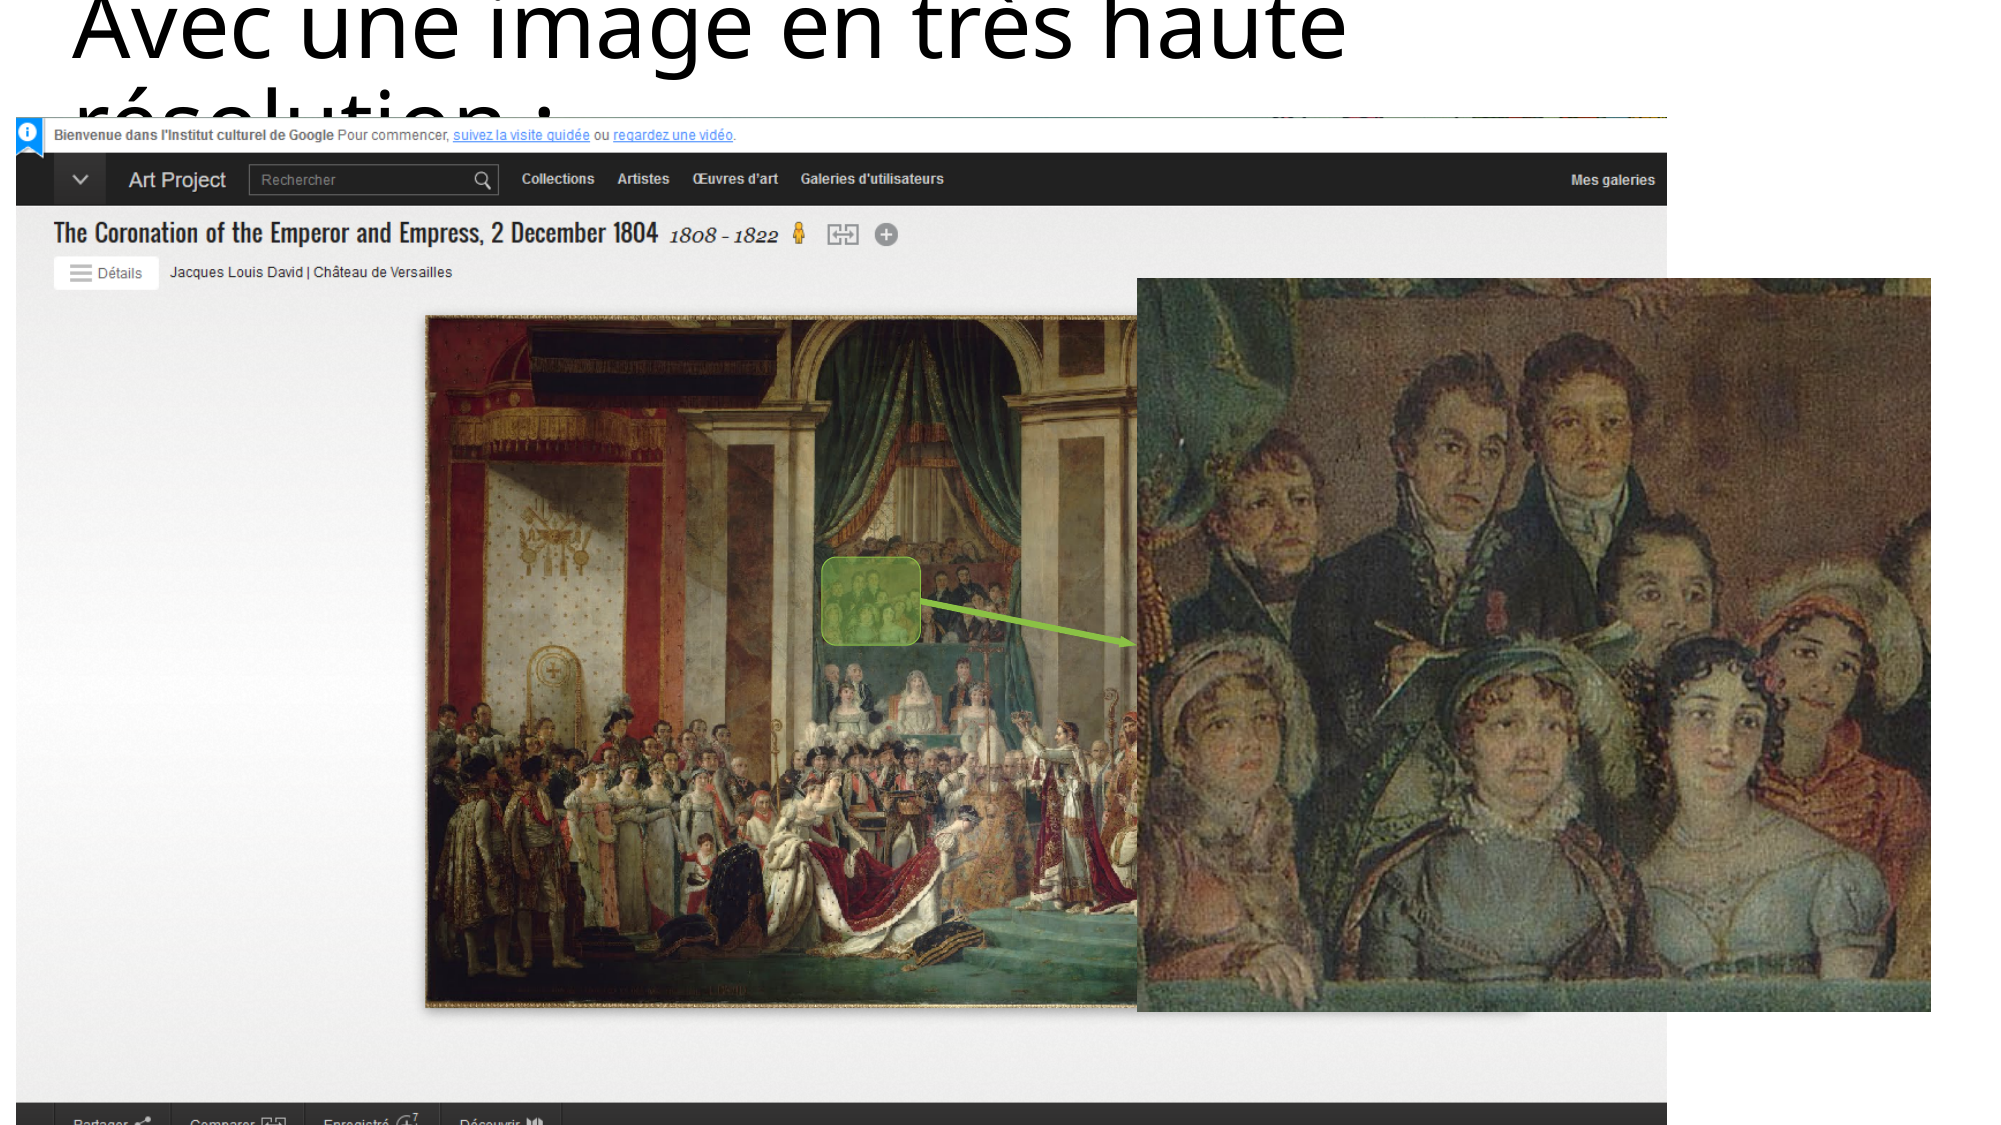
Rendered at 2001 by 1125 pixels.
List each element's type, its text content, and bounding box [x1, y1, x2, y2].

picture [16, 117, 1931, 1125]
text_box [821, 557, 921, 646]
title Avec une image en très haute résolution : [57, 0, 1783, 188]
